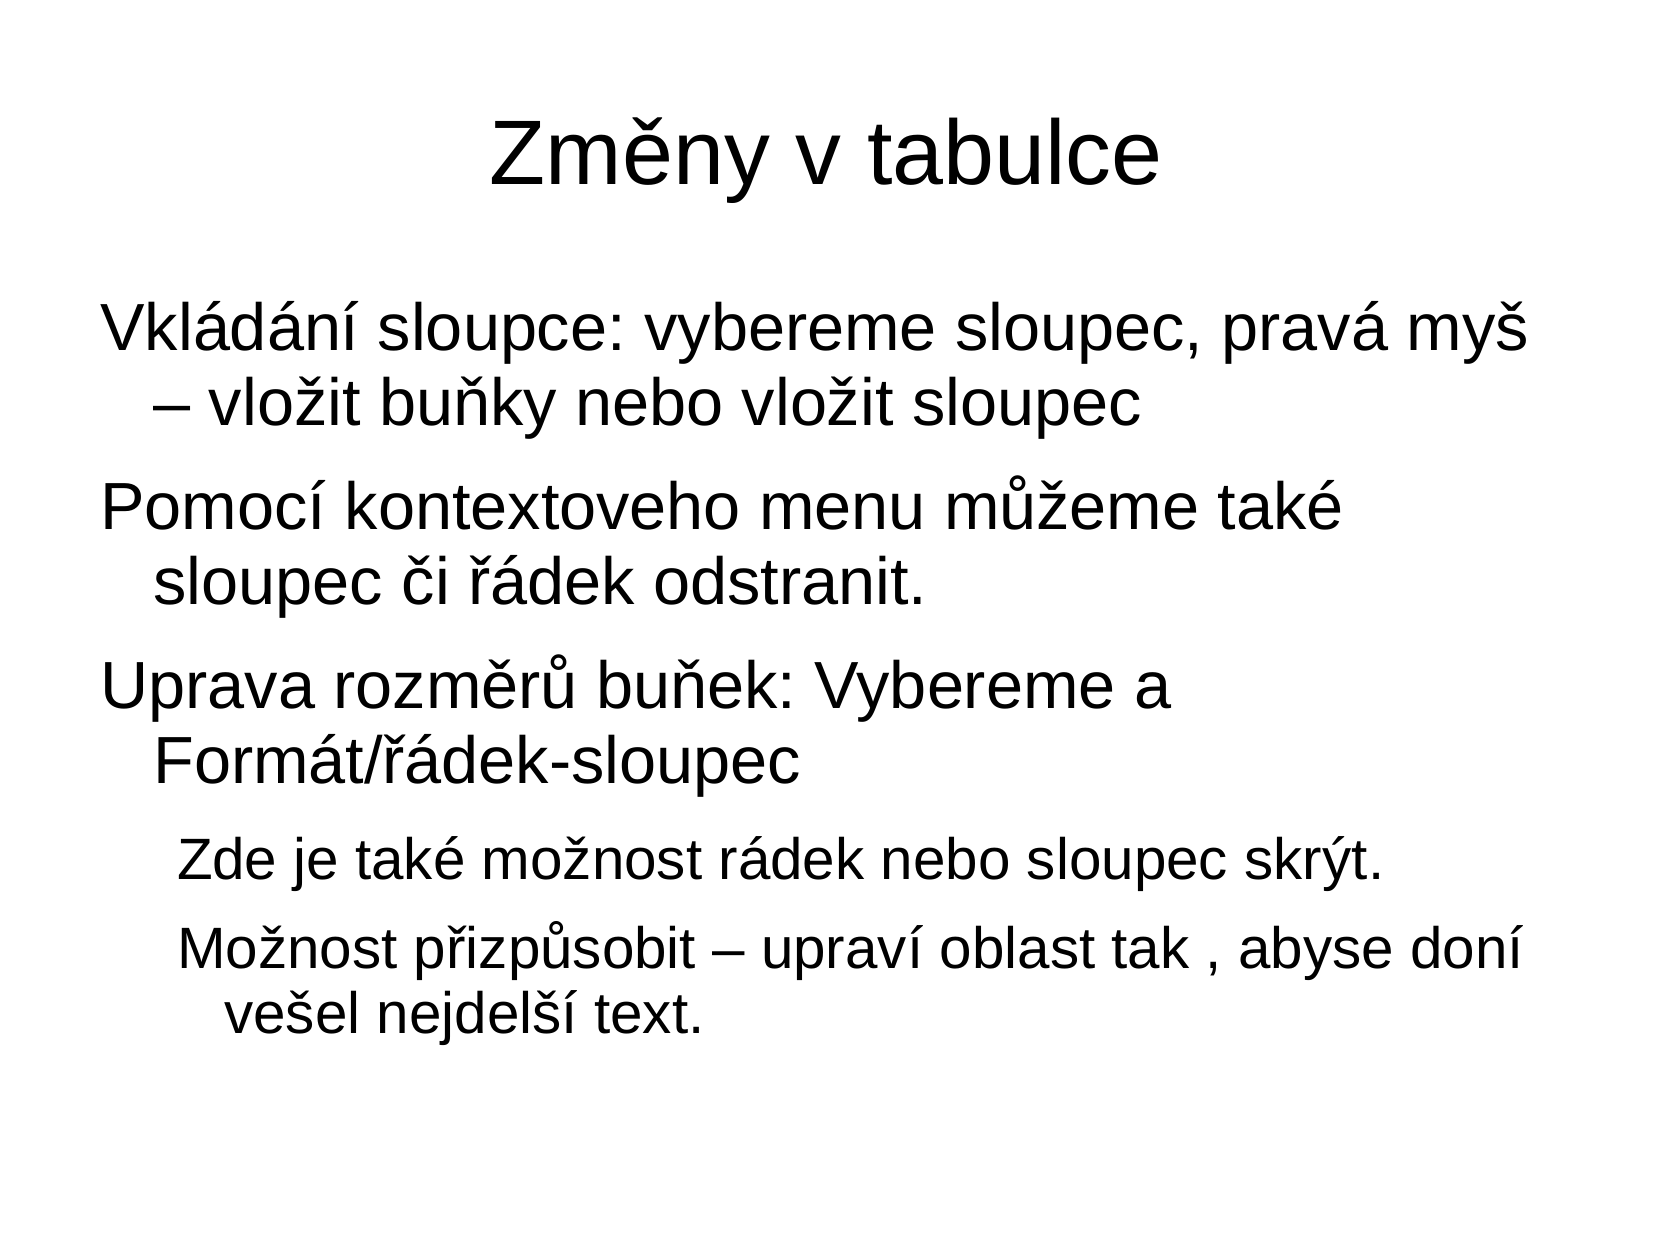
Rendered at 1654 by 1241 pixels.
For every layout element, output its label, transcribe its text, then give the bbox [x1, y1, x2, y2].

list Vkládání sloupce: vybereme sloupec, pravá myš – vložit buňky nebo vložit sloupec Pomocí kontextoveho menu můžeme také sloupec či řádek odstranit. Uprava rozměrů buňek: Vybereme a Formát/řádek-sloupec Zde je také možnost rádek nebo sloupec skrýt. Možnost přizpůsobit – upraví oblast tak , abyse doní vešel nejdelší text. [82, 290, 1571, 1094]
title Změny v tabulce [82, 56, 1571, 250]
